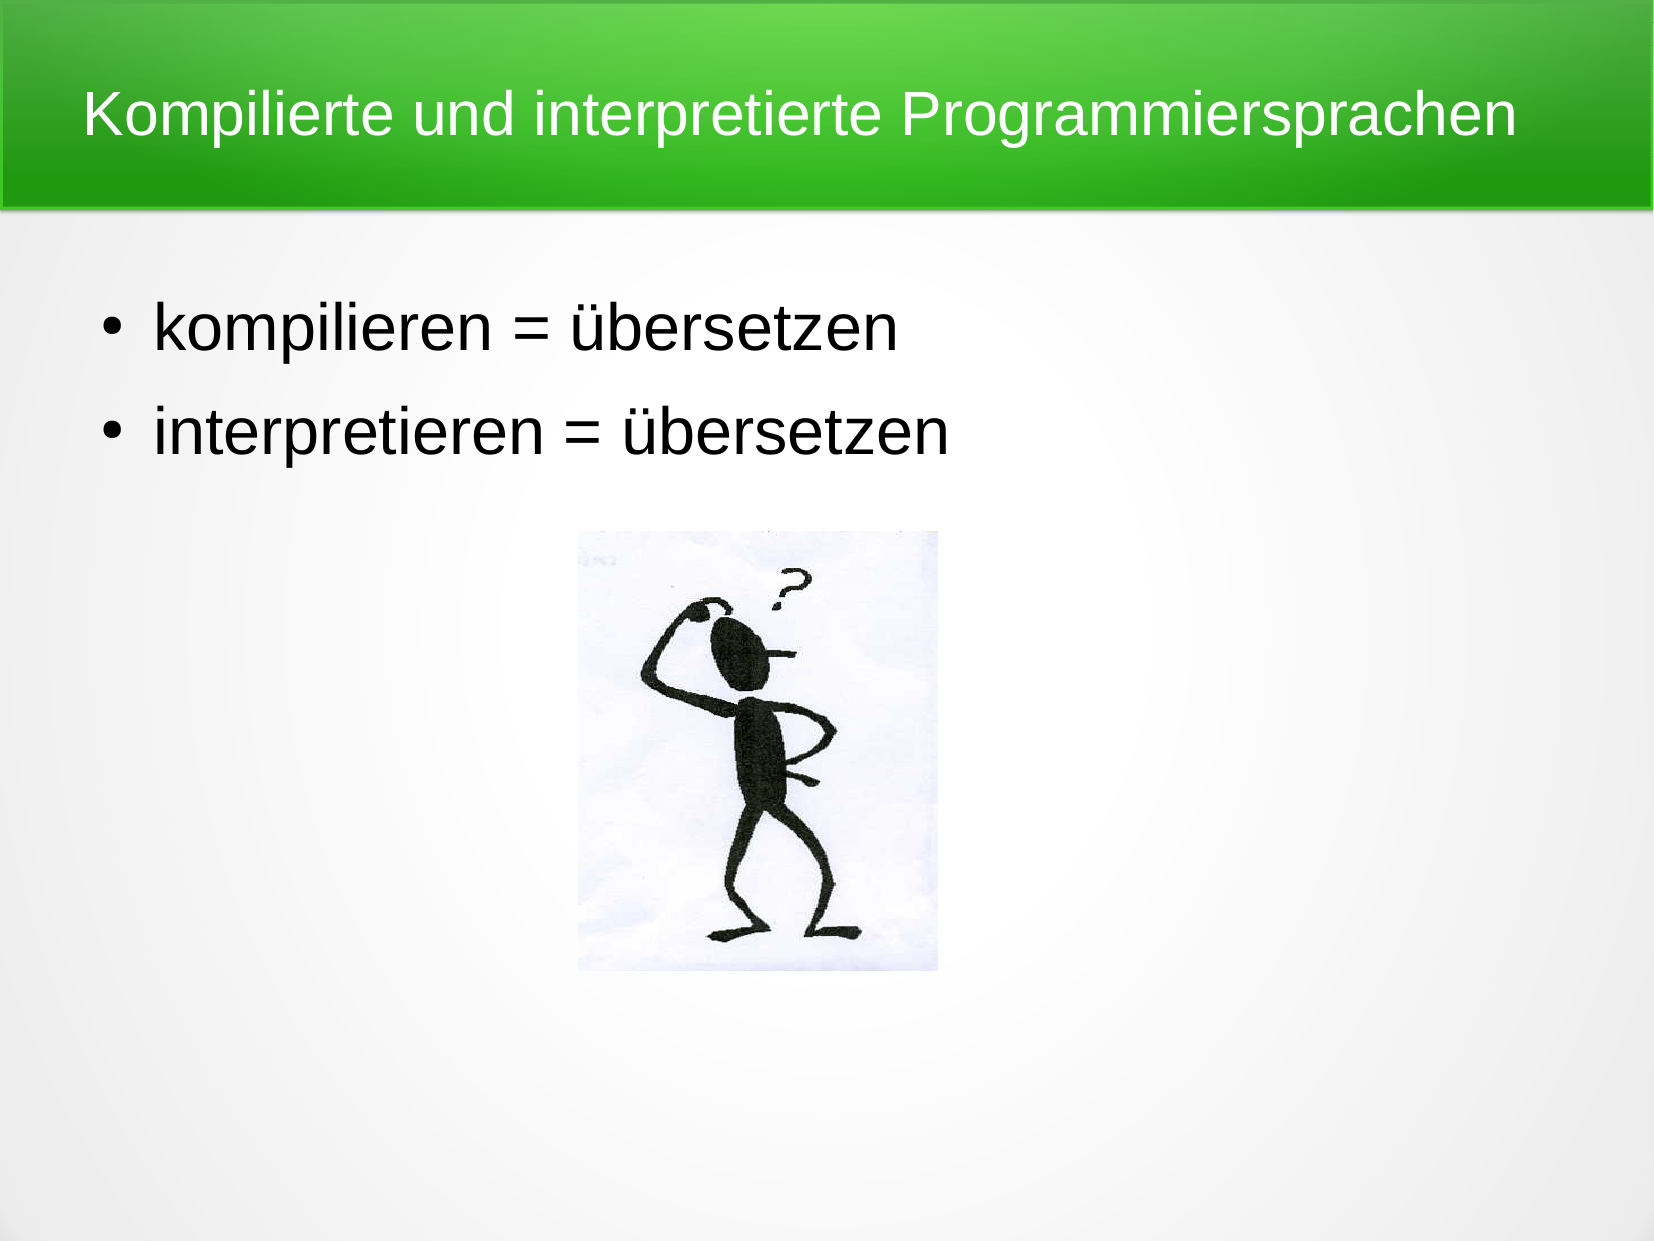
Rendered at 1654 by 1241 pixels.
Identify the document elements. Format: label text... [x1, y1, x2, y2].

list kompilieren = übersetzen interpretieren = übersetzen [82, 290, 1538, 1010]
title Kompilierte und interpretierte Programmiersprachen [82, 49, 1571, 179]
picture [578, 531, 938, 971]
